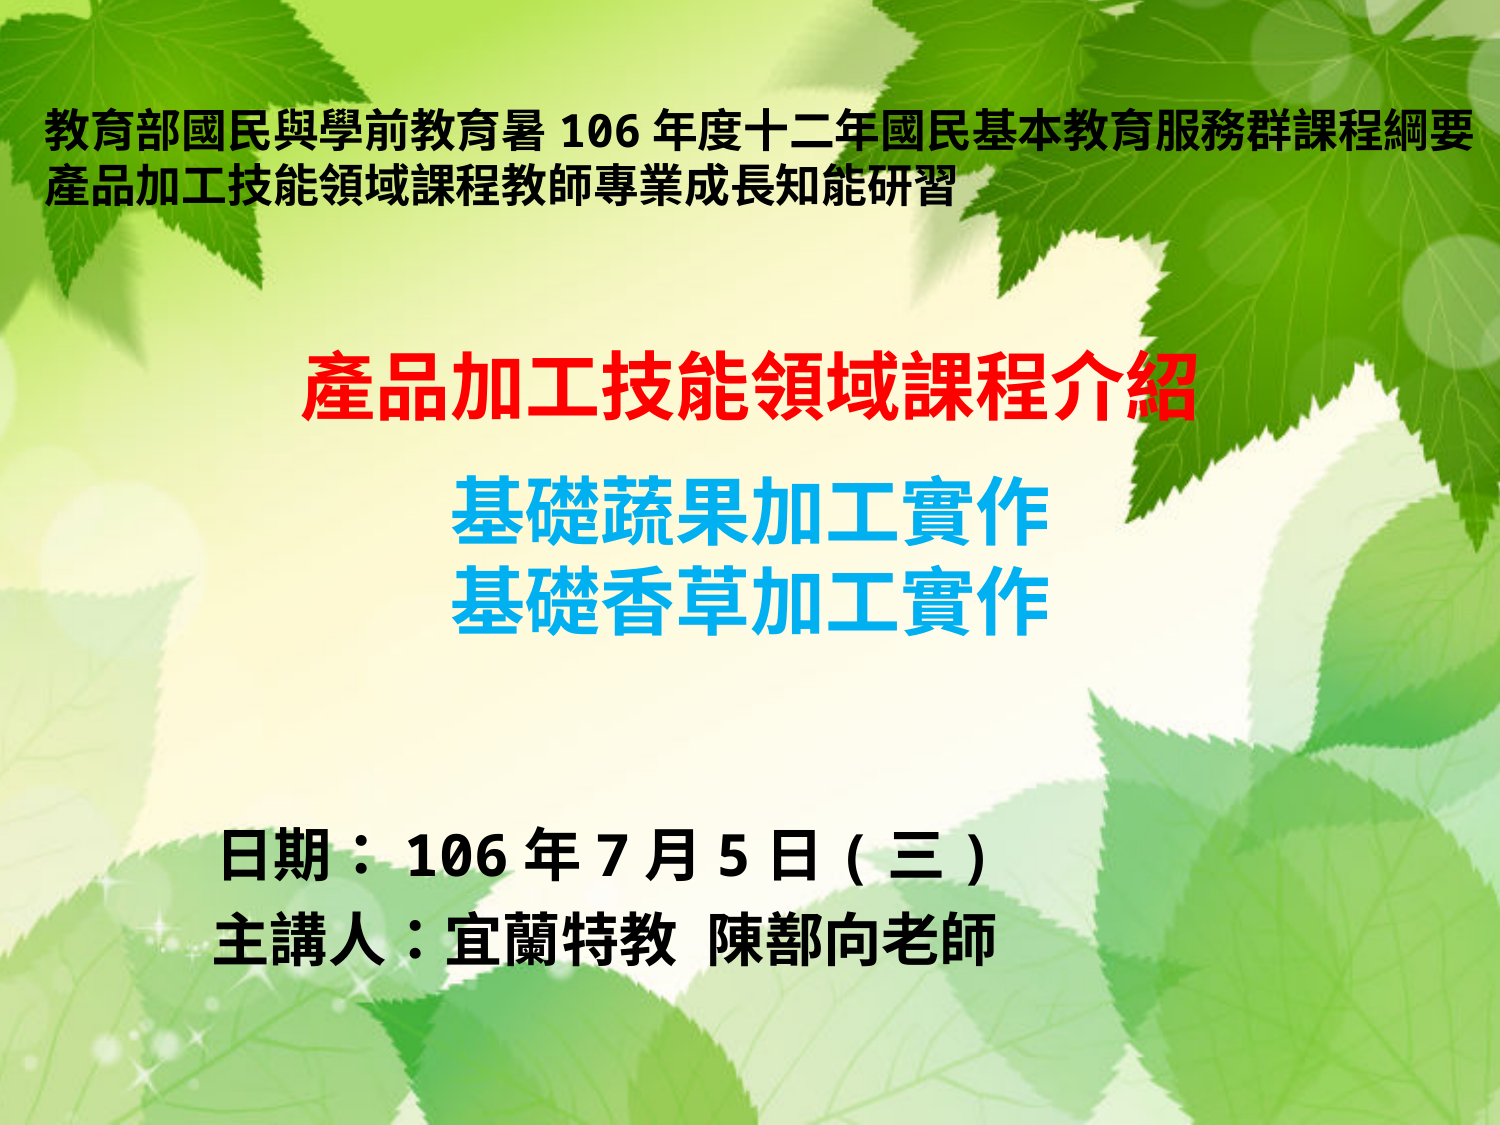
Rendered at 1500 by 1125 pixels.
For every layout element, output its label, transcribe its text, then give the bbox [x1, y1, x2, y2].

text_box 教育部國民與學前教育暑106年度十二年國民基本教育服務群課程綱要 產品加工技能領域課程教師專業成長知能研習 [29, 93, 1472, 221]
title 產品加工技能領域課程介紹 基礎蔬果加工實作 基礎香草加工實作 [177, 302, 1324, 681]
subtitle 日期：106年7月5日(三) 主講人：宜蘭特教 陳鄯向老師 [194, 810, 1016, 1016]
picture [0, 0, 1500, 1125]
